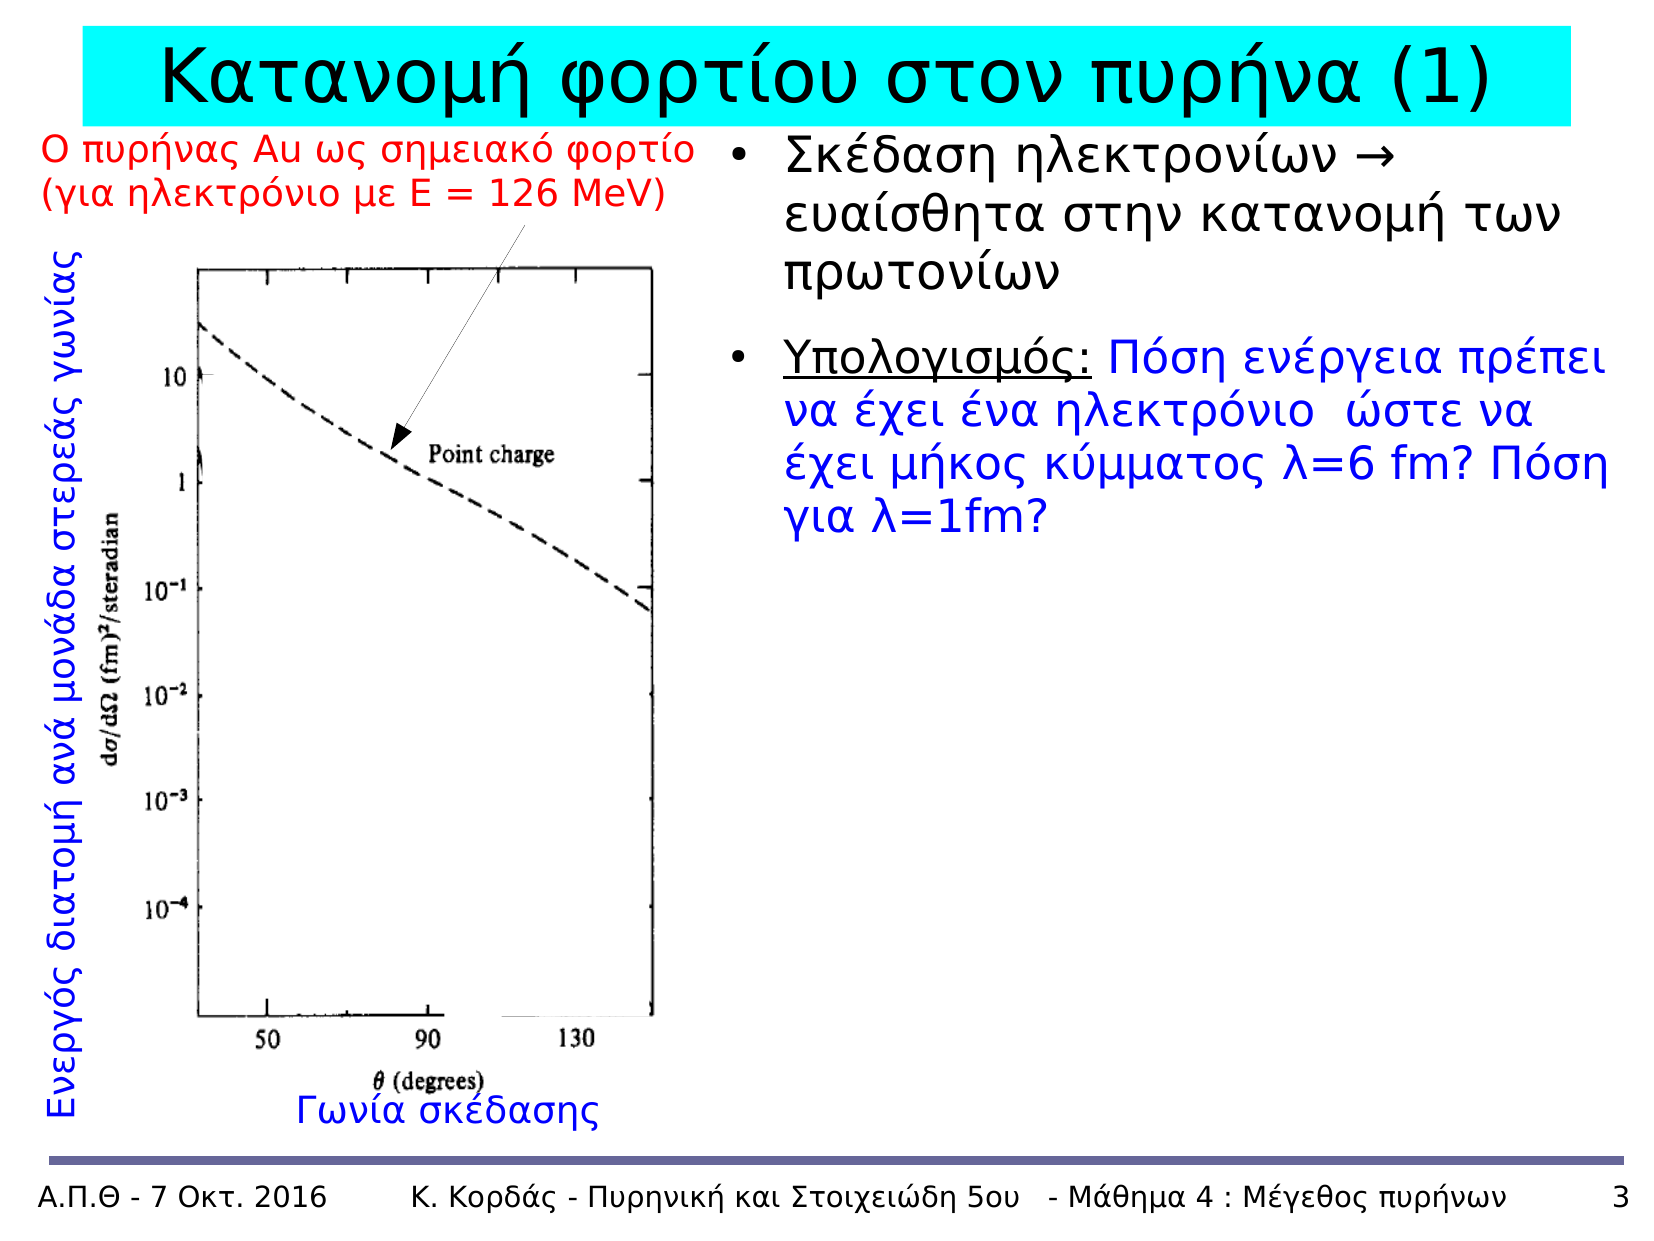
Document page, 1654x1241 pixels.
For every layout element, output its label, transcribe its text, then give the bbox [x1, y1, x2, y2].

text_box [202, 375, 650, 1023]
text_box Γωνία σκέδασης [280, 1081, 656, 1141]
title Κατανομή φορτίου στον πυρήνα (1) [82, 32, 1571, 120]
text_box Ο πυρήνας Au ως σημειακό φορτίο (για ηλεκτρόνιο με Ε = 126 MeV) [25, 120, 747, 224]
text_box Ενεργός διατομή ανά μονάδα στερεάς γωνίας [32, 224, 92, 1136]
list Σκέδαση ηλεκτρονίων → ευαίσθητα στην κατανομή των πρωτονίων Υπολογισμός: Πόση ενέργεια πρέπει να έχει ένα ηλεκτρόνιο ώστε να έχει μήκος κύμματος λ=6 fm? Πόση για λ=1fm? [712, 126, 1613, 1088]
picture [92, 262, 673, 1099]
